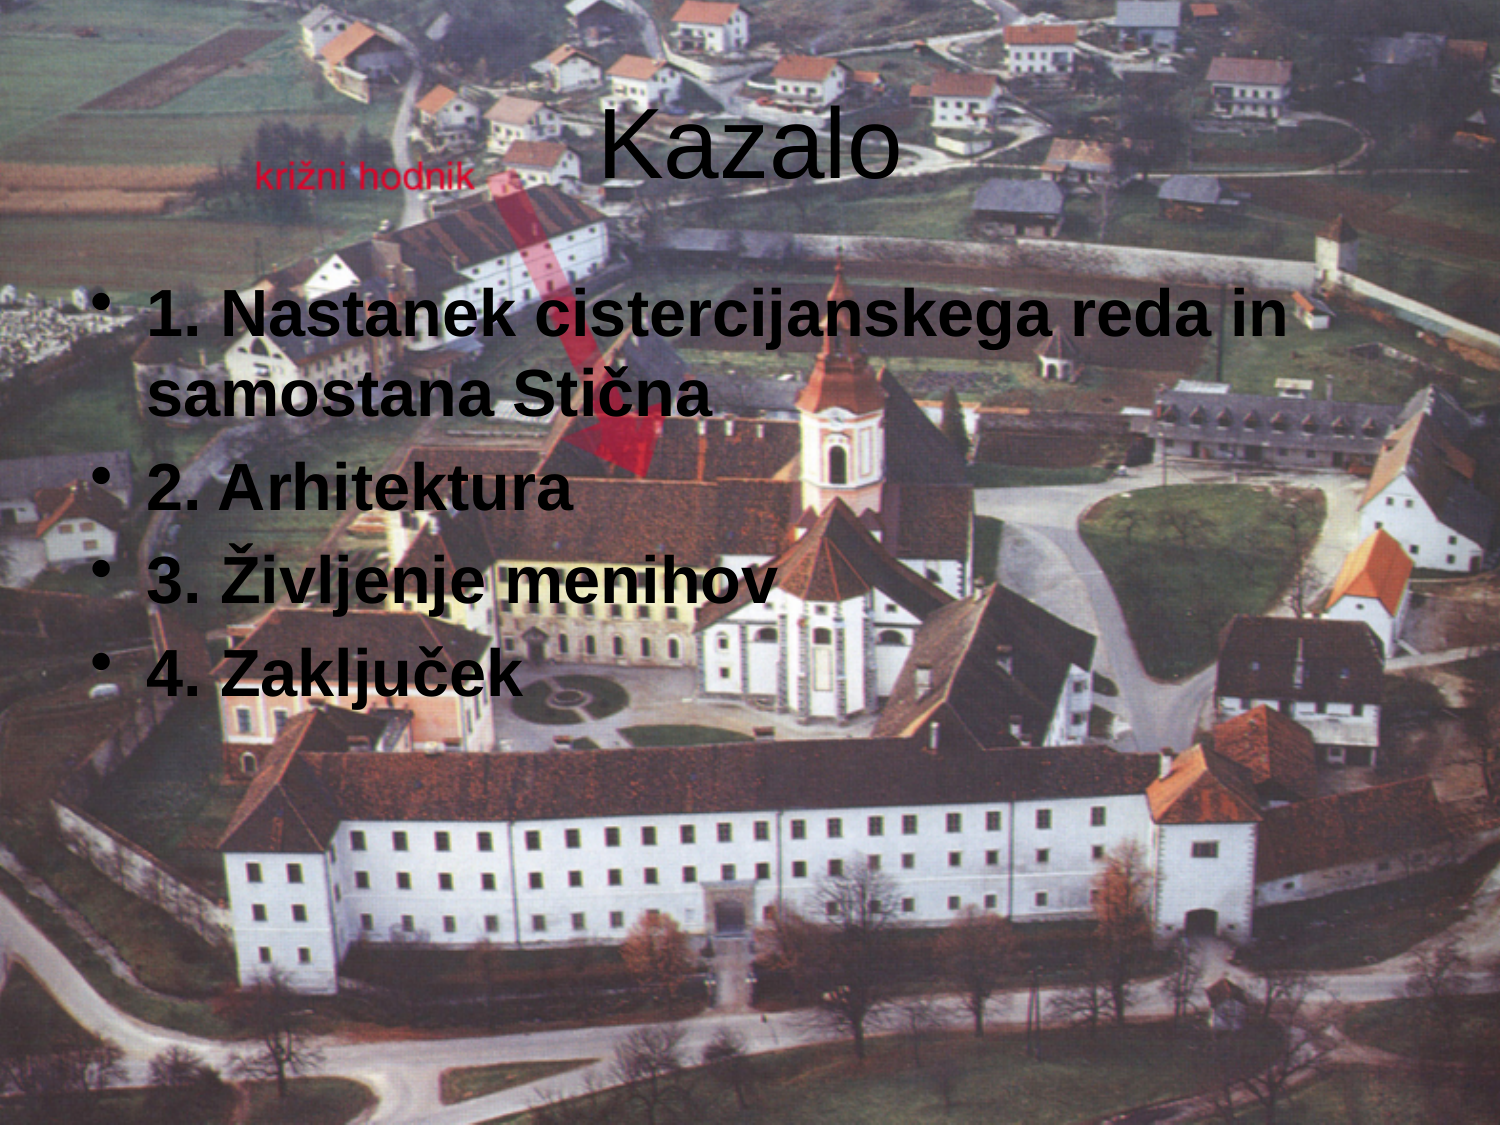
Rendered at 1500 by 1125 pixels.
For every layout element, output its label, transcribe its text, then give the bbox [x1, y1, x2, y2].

title Kazalo [75, 45, 1425, 233]
picture [0, 0, 1500, 1125]
list 1. Nastanek cistercijanskega reda in samostana Stična 2. Arhitektura 3. Življenje menihov 4. Zaključek [75, 262, 1424, 1071]
